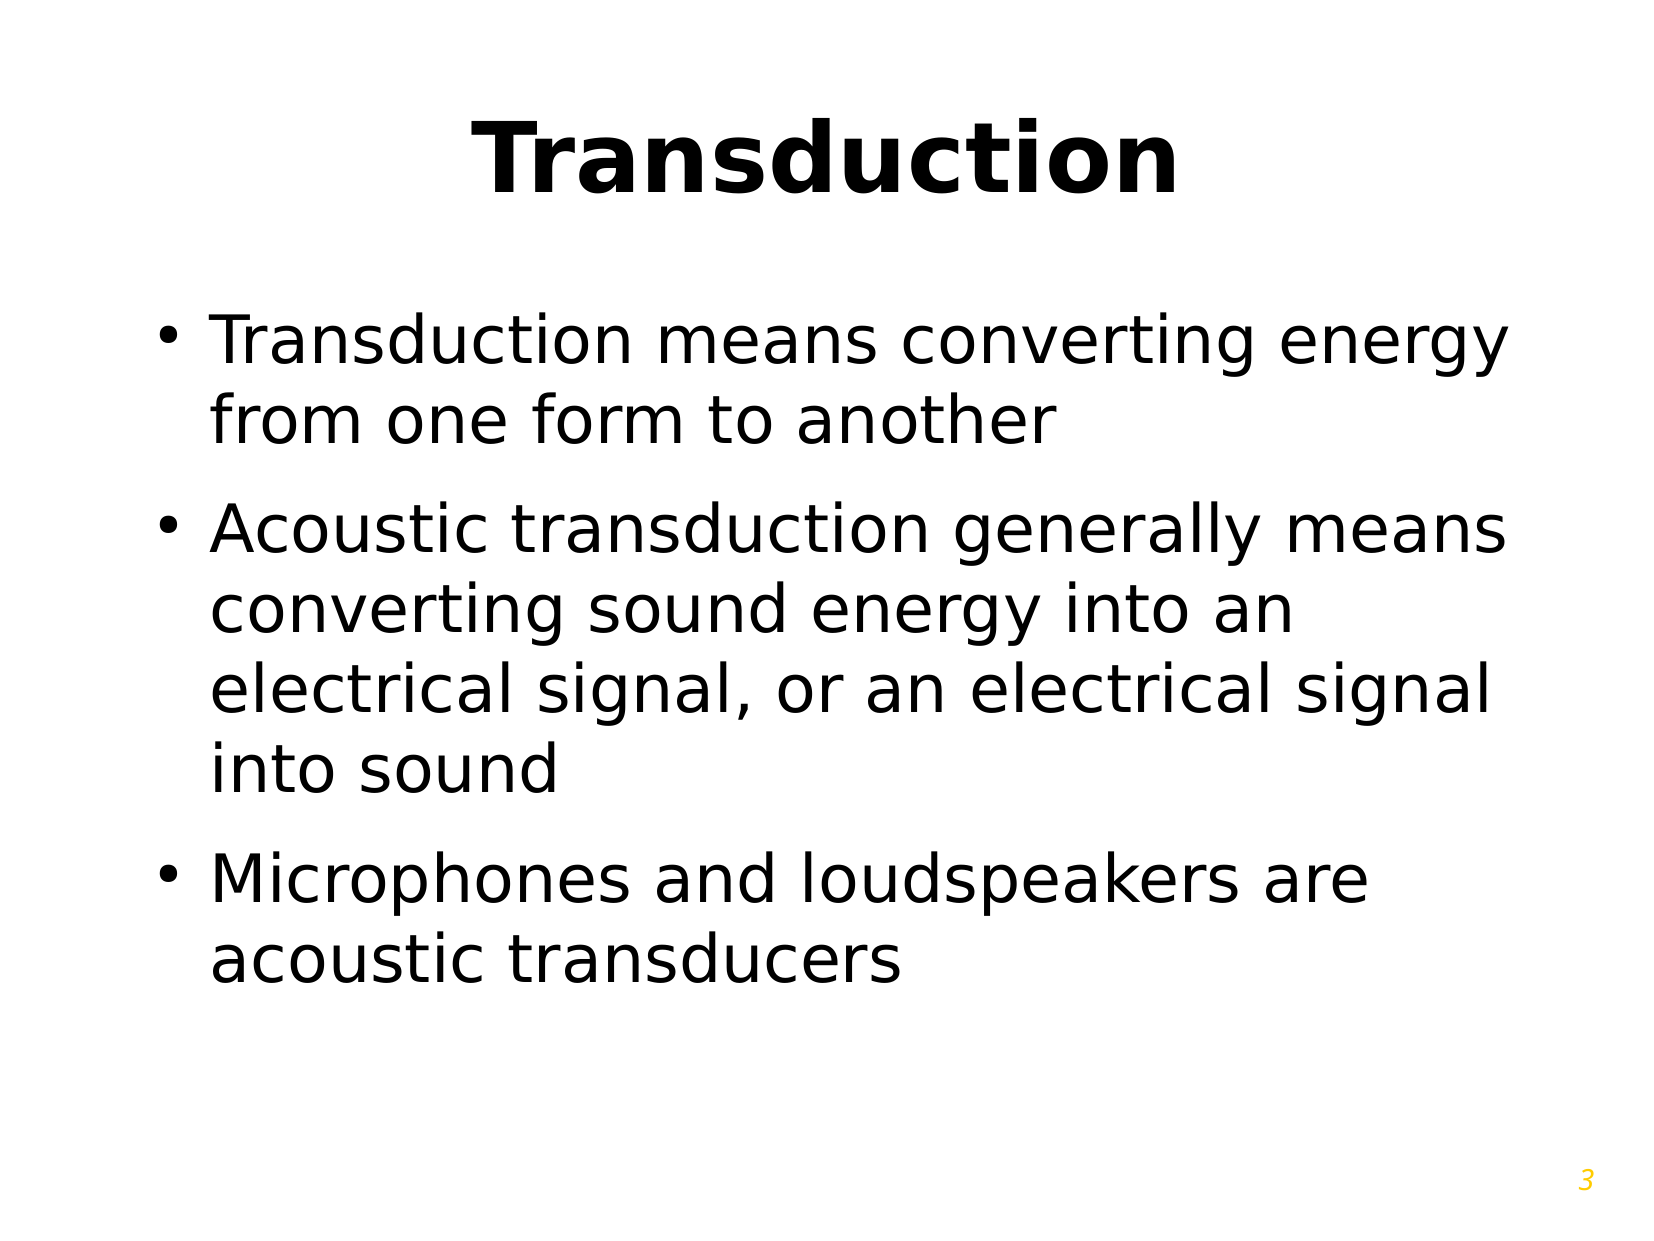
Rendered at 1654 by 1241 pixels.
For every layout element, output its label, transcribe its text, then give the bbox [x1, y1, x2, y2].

list Transduction means converting energy from one form to another Acoustic transduction generally means converting sound energy into an electrical signal, or an electrical signal into sound Microphones and loudspeakers are acoustic transducers [124, 289, 1571, 1108]
slide_number <skaitlis> [1339, 1153, 1610, 1241]
title Transduction [82, 49, 1571, 257]
